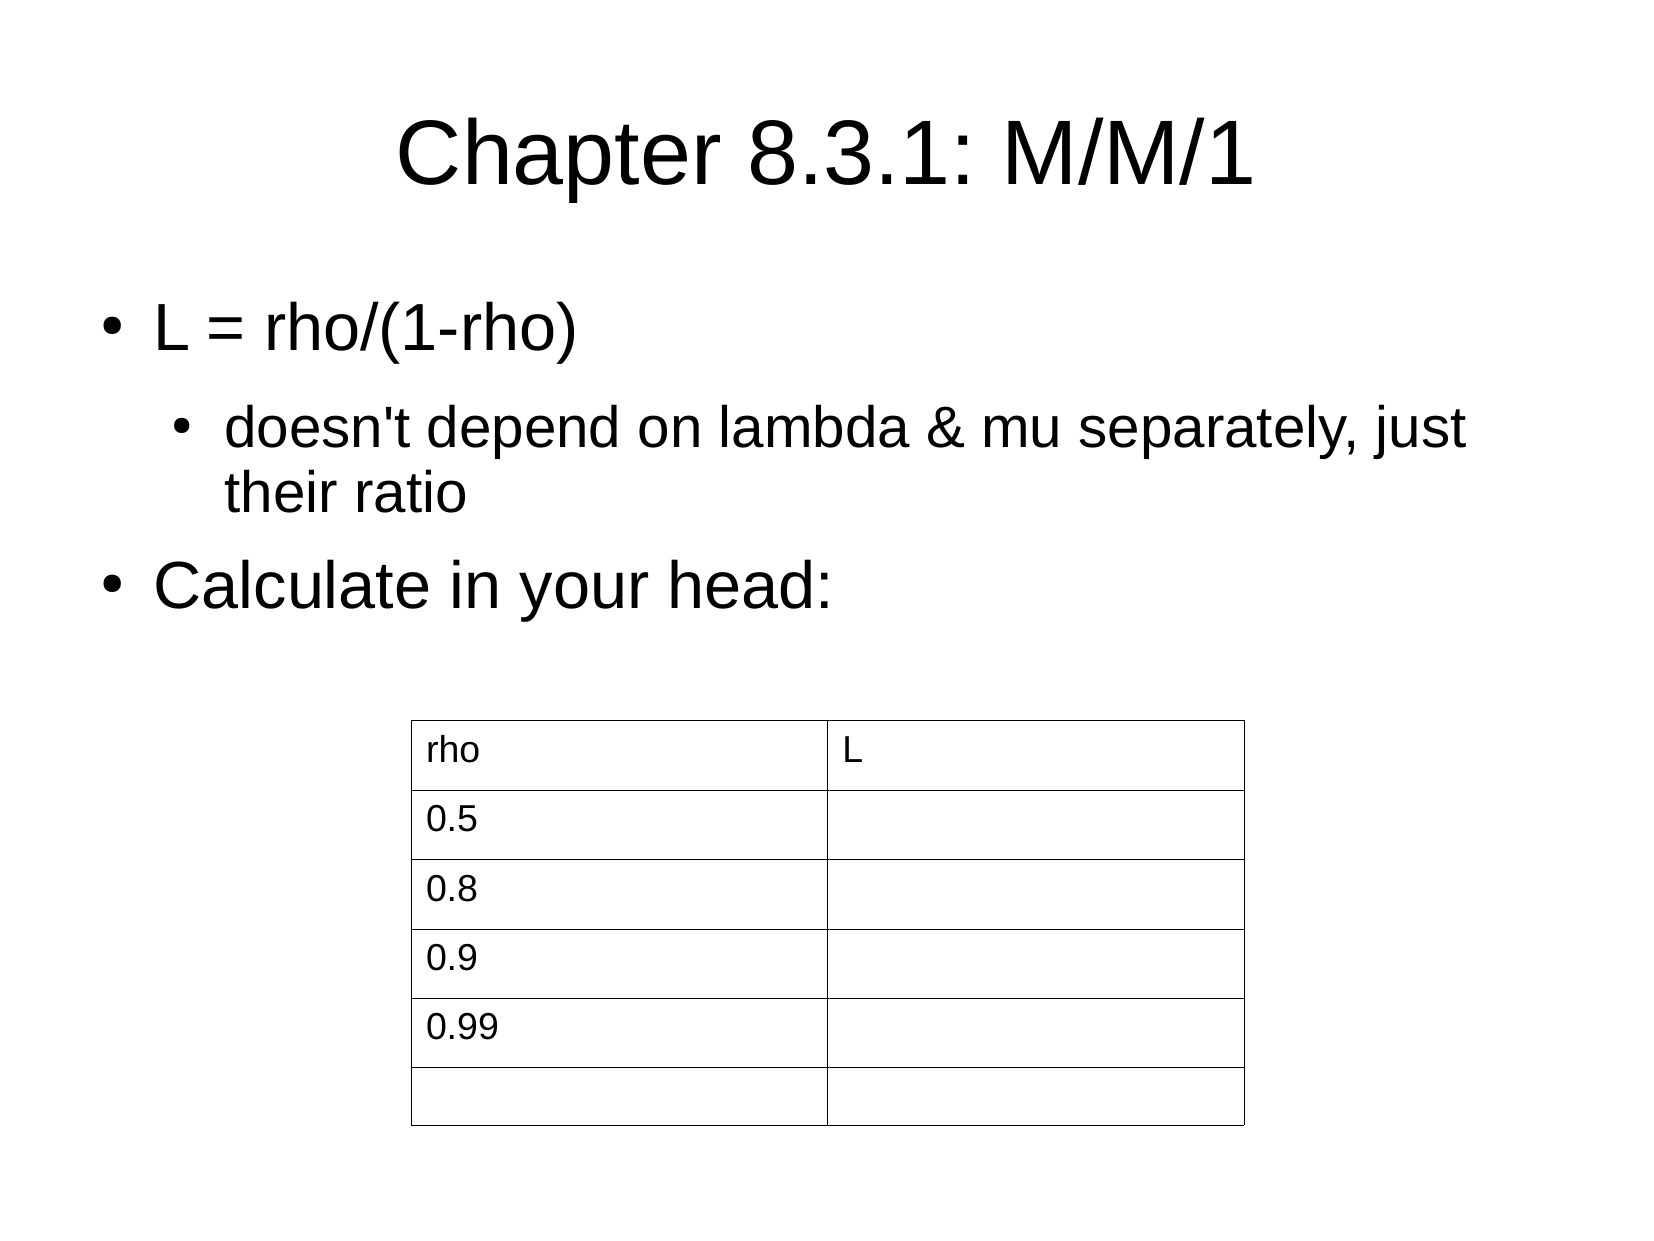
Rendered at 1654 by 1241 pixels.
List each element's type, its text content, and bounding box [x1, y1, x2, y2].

table_header rho [412, 721, 827, 790]
table_cell 0.9 [412, 930, 827, 998]
table_cell [828, 930, 1244, 998]
table_header L [828, 721, 1244, 790]
table_cell [828, 999, 1244, 1067]
table_cell 0.5 [412, 791, 827, 859]
table_cell [828, 1068, 1244, 1125]
table_cell [828, 791, 1244, 859]
table_cell 0.99 [412, 999, 827, 1067]
table_cell [412, 1068, 827, 1125]
table_cell [828, 860, 1244, 929]
list L = rho/(1-rho) doesn't depend on lambda & mu separately, just their ratio Calculate in your head: [82, 290, 1571, 1109]
table_cell 0.8 [412, 860, 827, 929]
title Chapter 8.3.1: M/M/1 [82, 56, 1571, 250]
